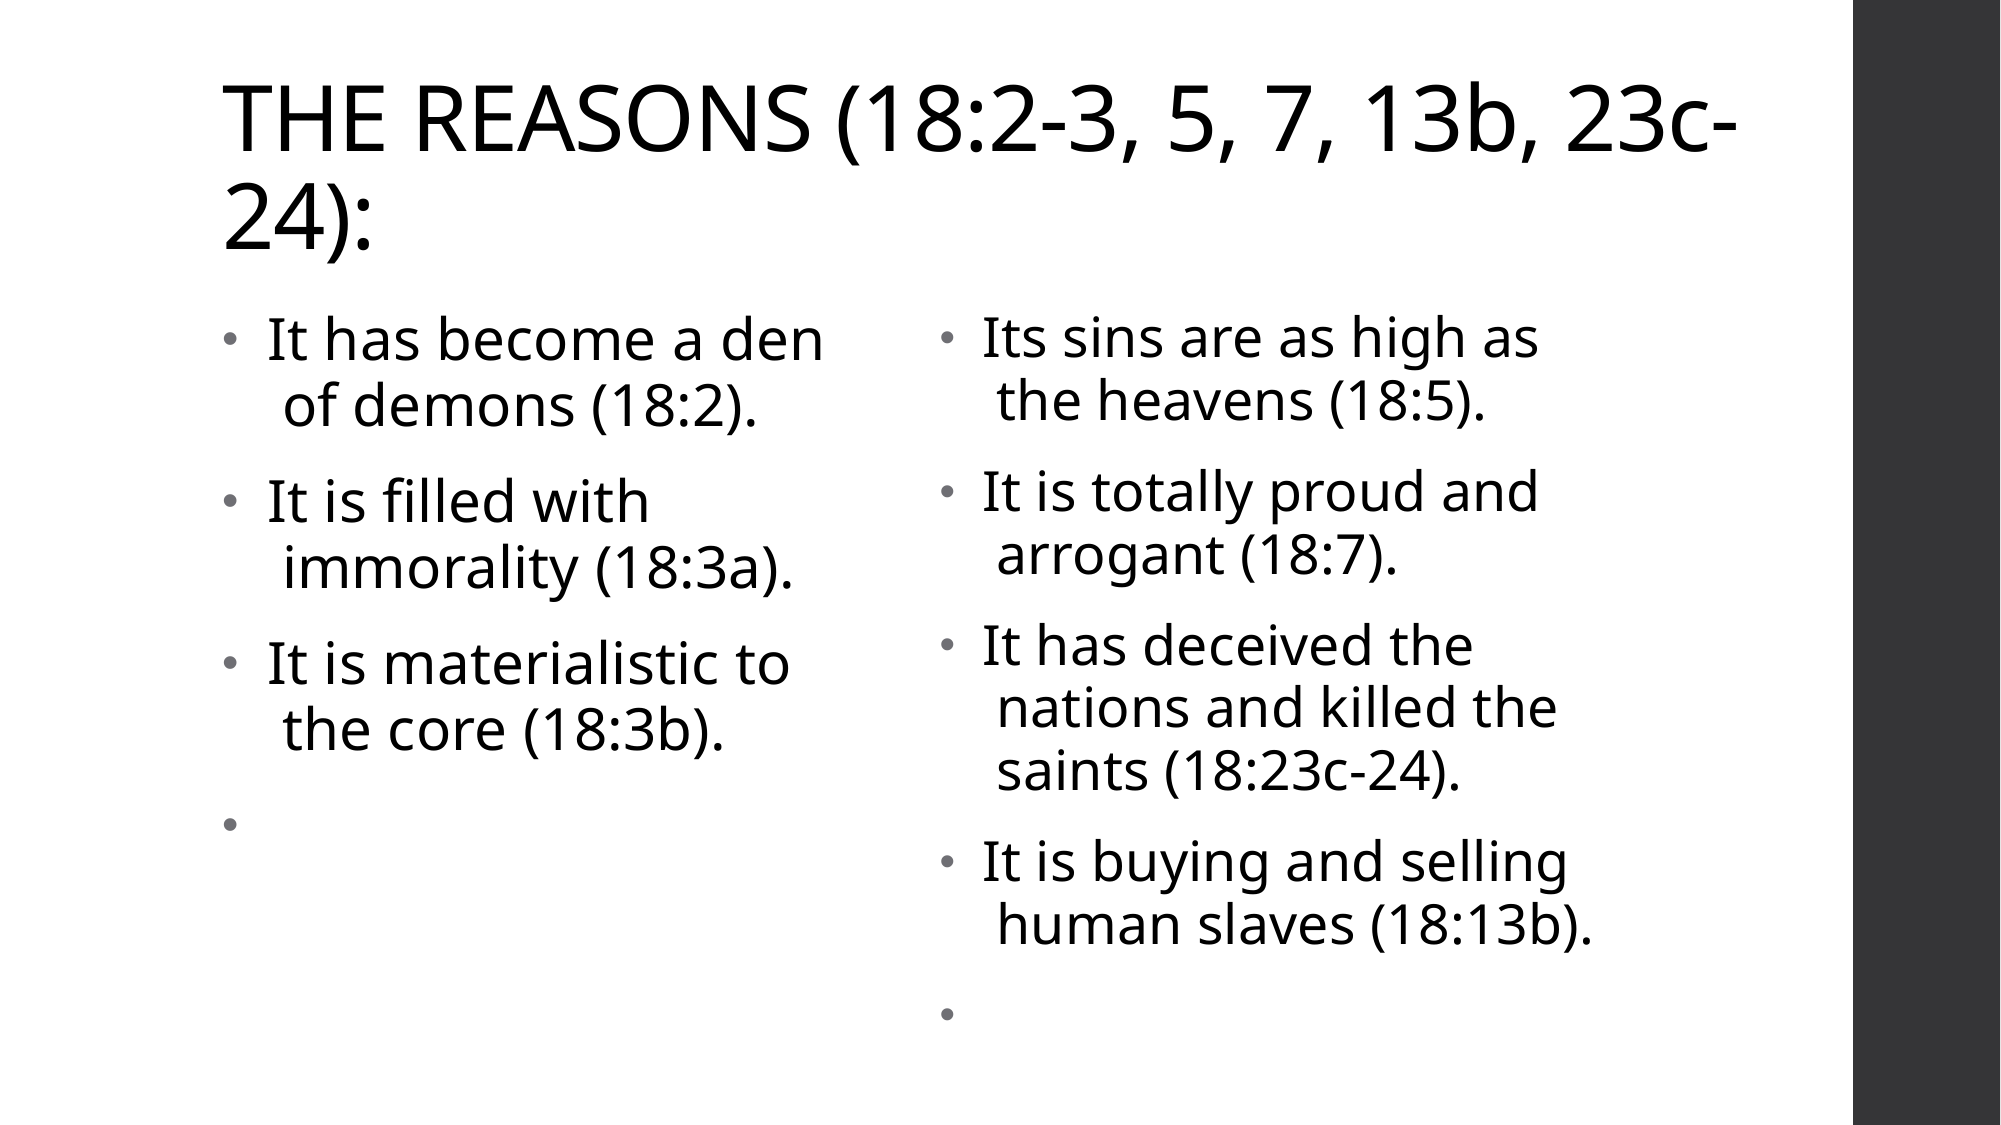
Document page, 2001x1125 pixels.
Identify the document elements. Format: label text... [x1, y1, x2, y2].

list Its sins are as high as the heavens (18:5). It is totally proud and arrogant (18:7). It has deceived the nations and killed the saints (18:23c-24). It is buying and selling human slaves (18:13b). [924, 299, 1617, 1014]
list It has become a den of demons (18:2). It is filled with immorality (18:3a). It is materialistic to the core (18:3b). [207, 299, 900, 1014]
title THE REASONS (18:2-3, 5, 7, 13b, 23c-24): [206, 60, 1797, 278]
